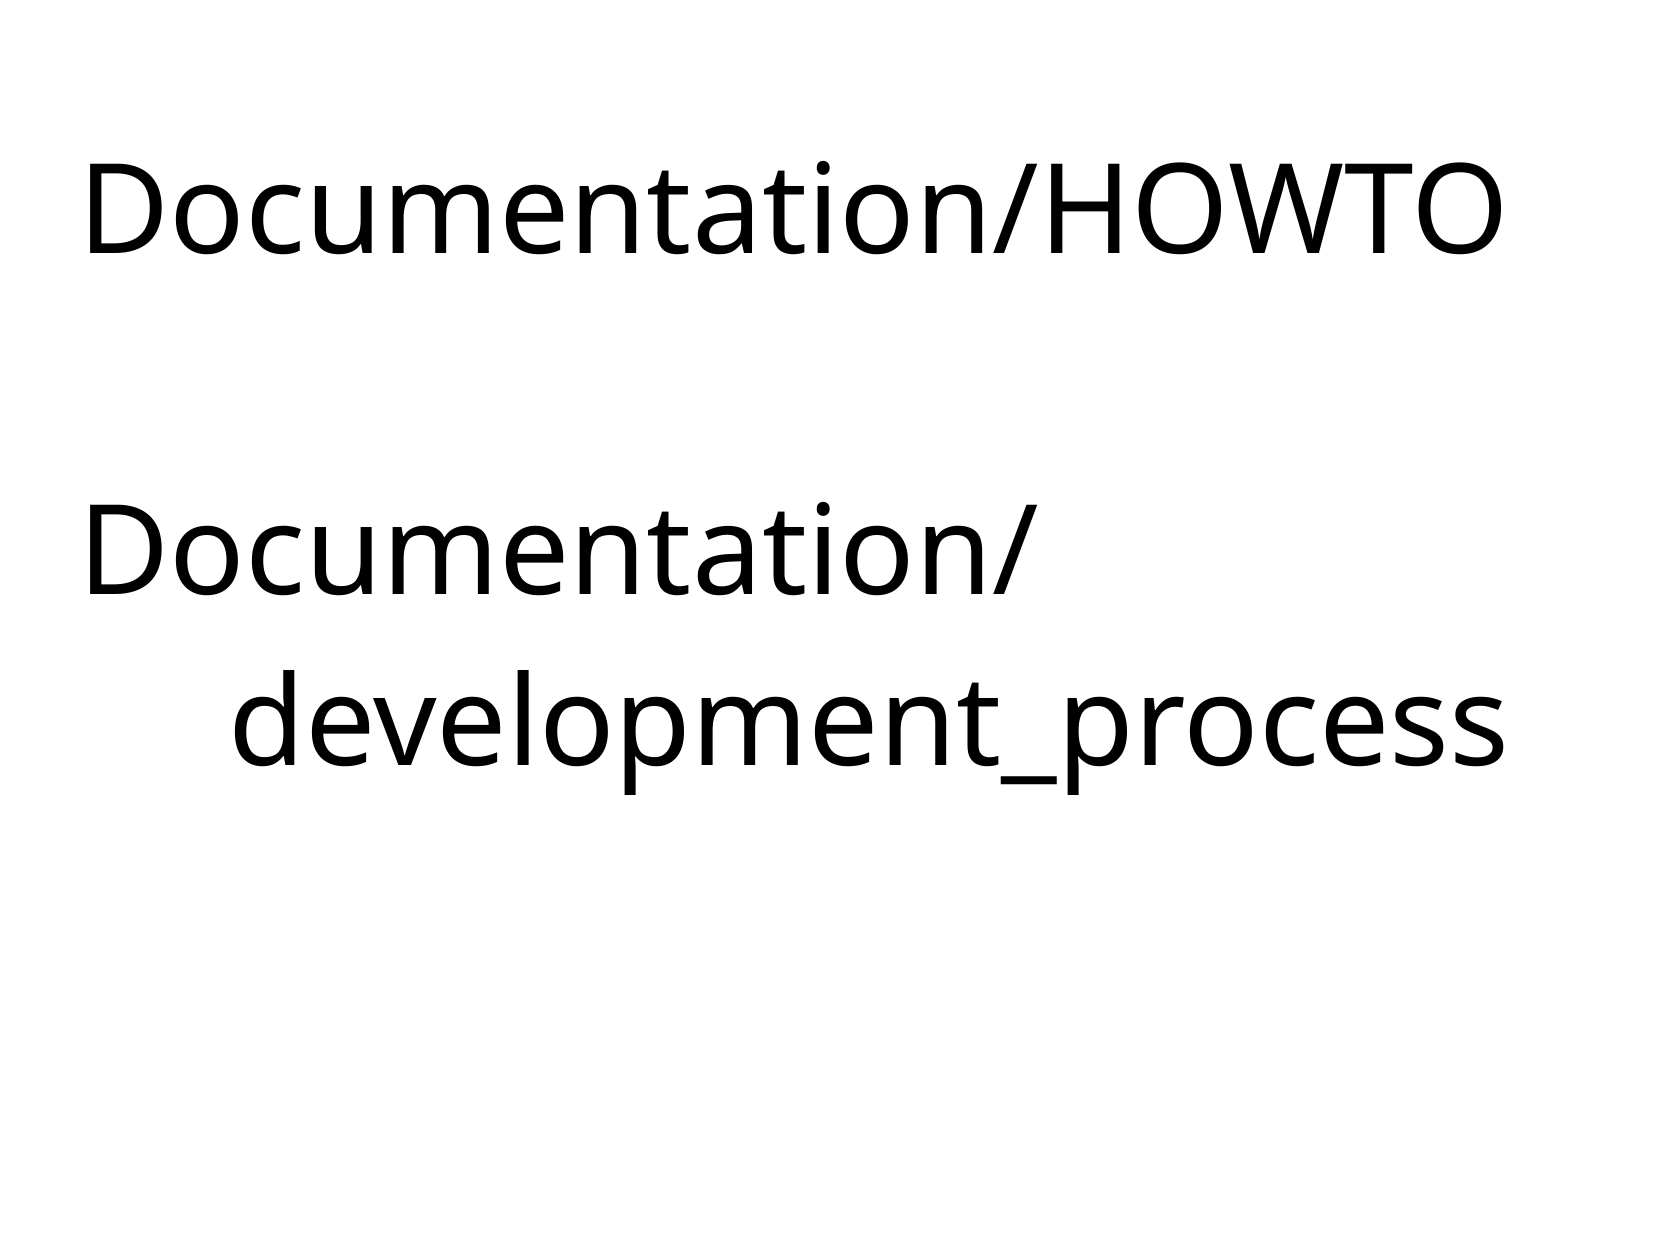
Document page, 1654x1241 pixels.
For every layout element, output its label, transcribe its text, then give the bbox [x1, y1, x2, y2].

text_box Documentation/HOWTO Documentation/ development_process [63, 112, 1591, 729]
